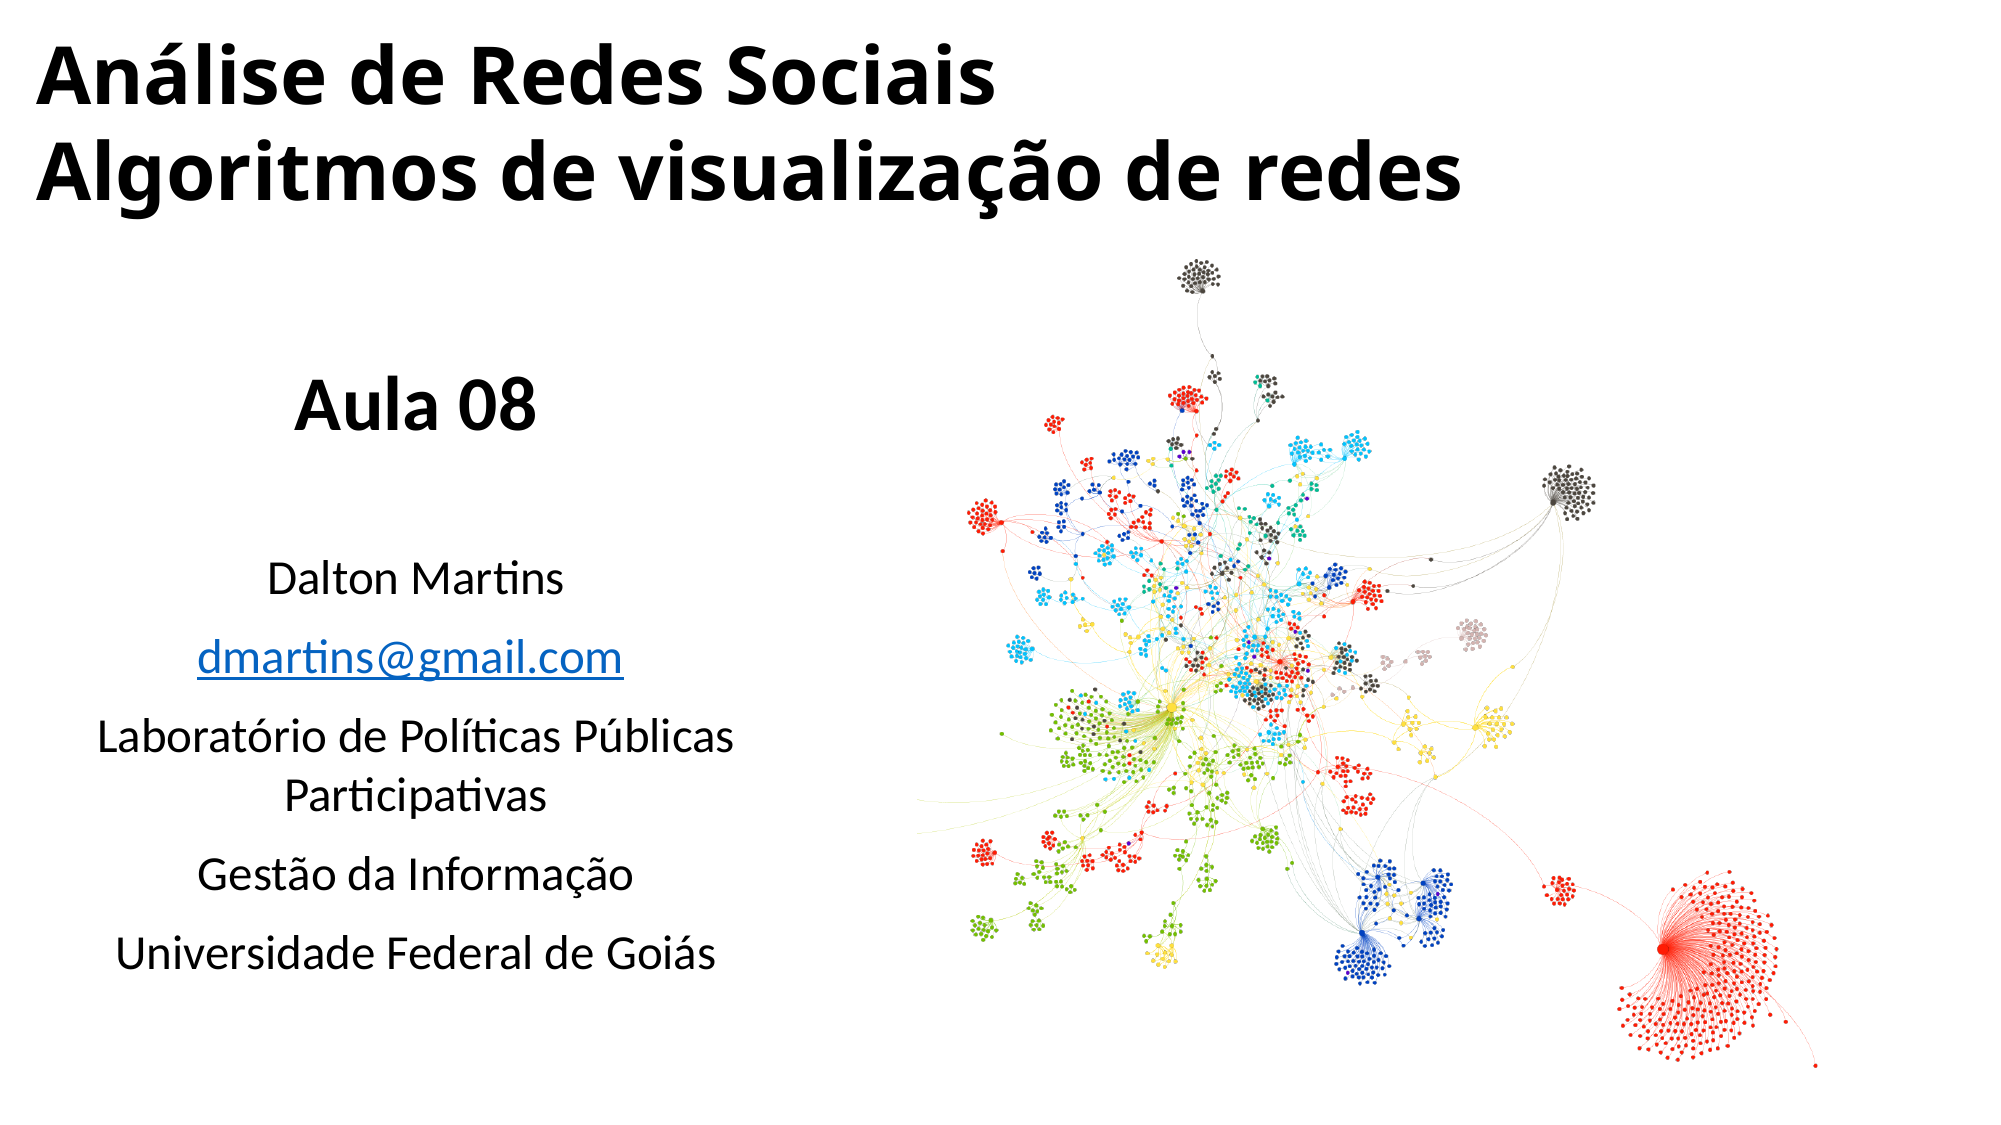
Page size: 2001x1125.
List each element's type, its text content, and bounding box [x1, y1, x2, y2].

picture [917, 232, 1852, 1103]
title Análise de Redes Sociais Algoritmos de visualização de redes [21, 16, 1869, 224]
subtitle Aula 08 Dalton Martins dmartins@gmail.com Laboratório de Políticas Públicas Participativas Gestão da Informação Universidade Federal de Goiás [73, 345, 759, 990]
